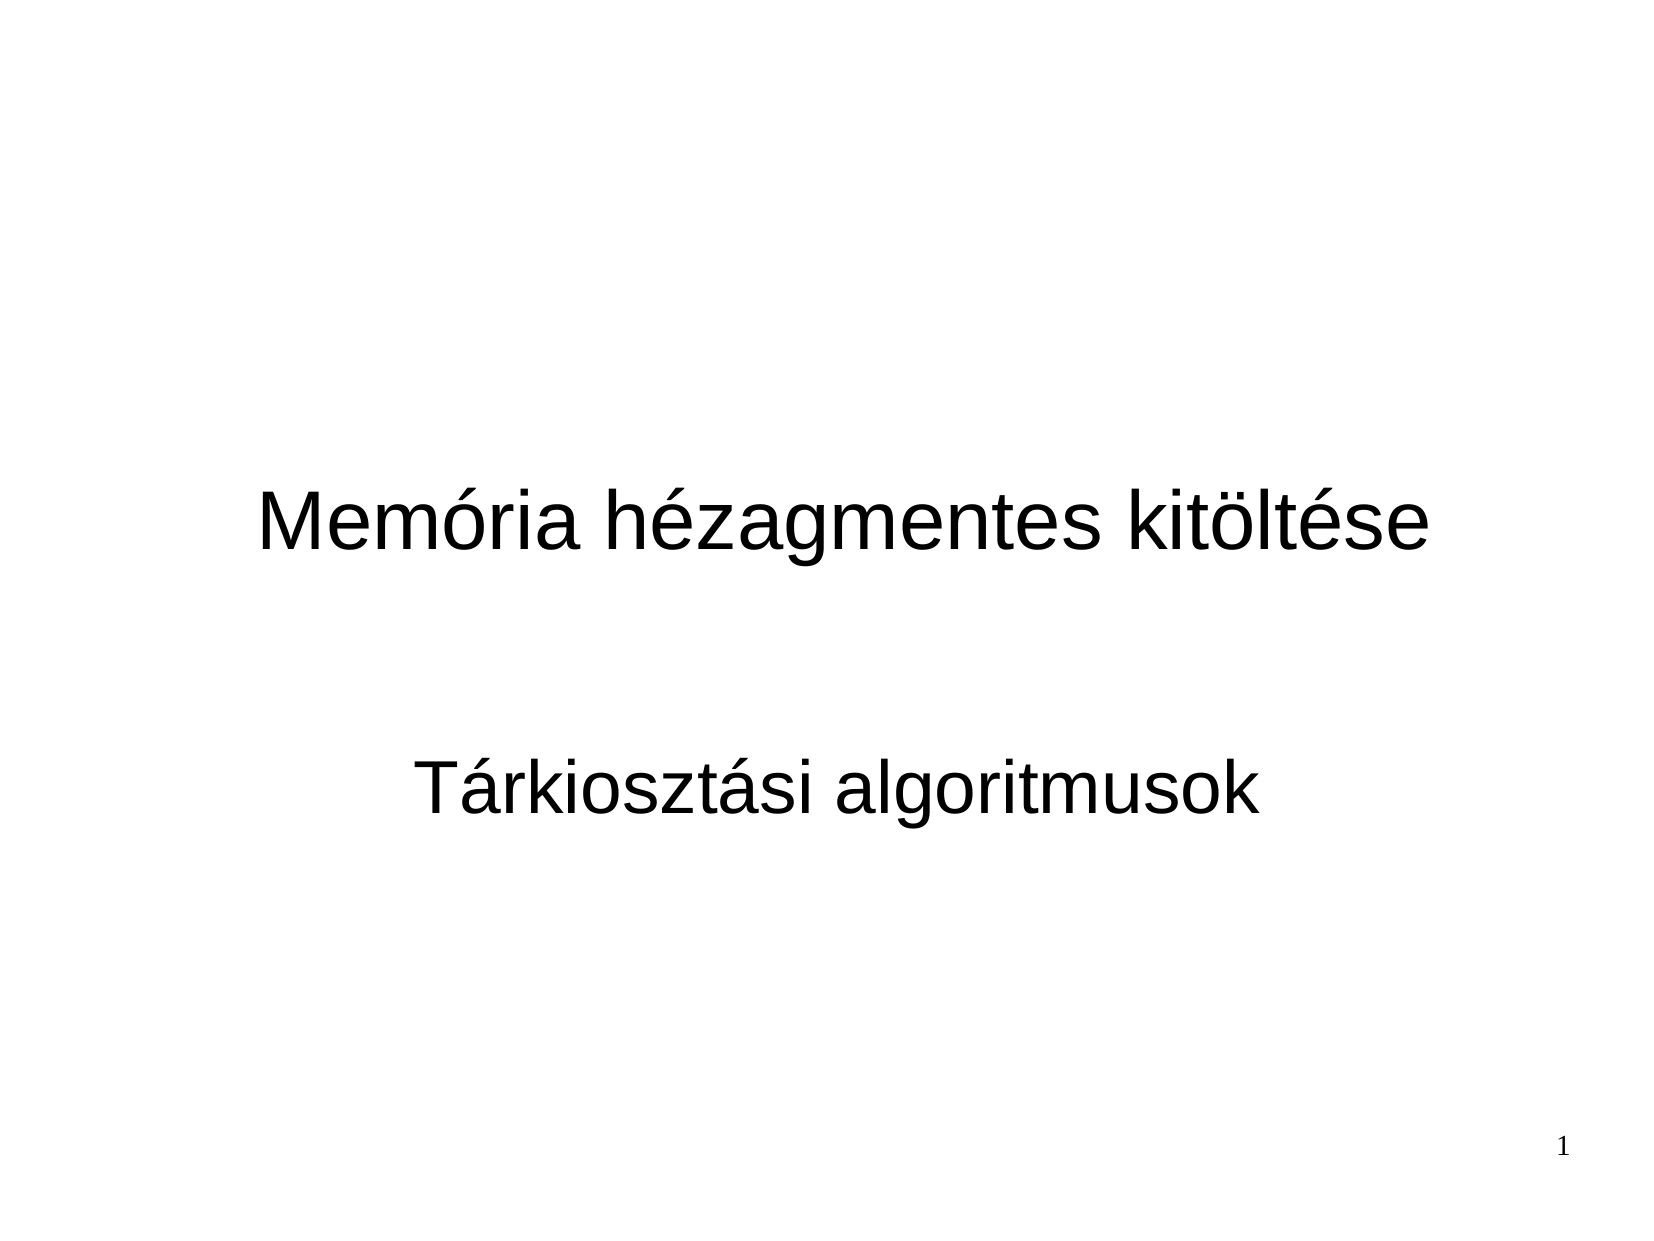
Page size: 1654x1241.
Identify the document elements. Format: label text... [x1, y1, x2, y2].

title Memória hézagmentes kitöltése [124, 413, 1530, 620]
subtitle Tárkiosztási algoritmusok [249, 730, 1422, 880]
